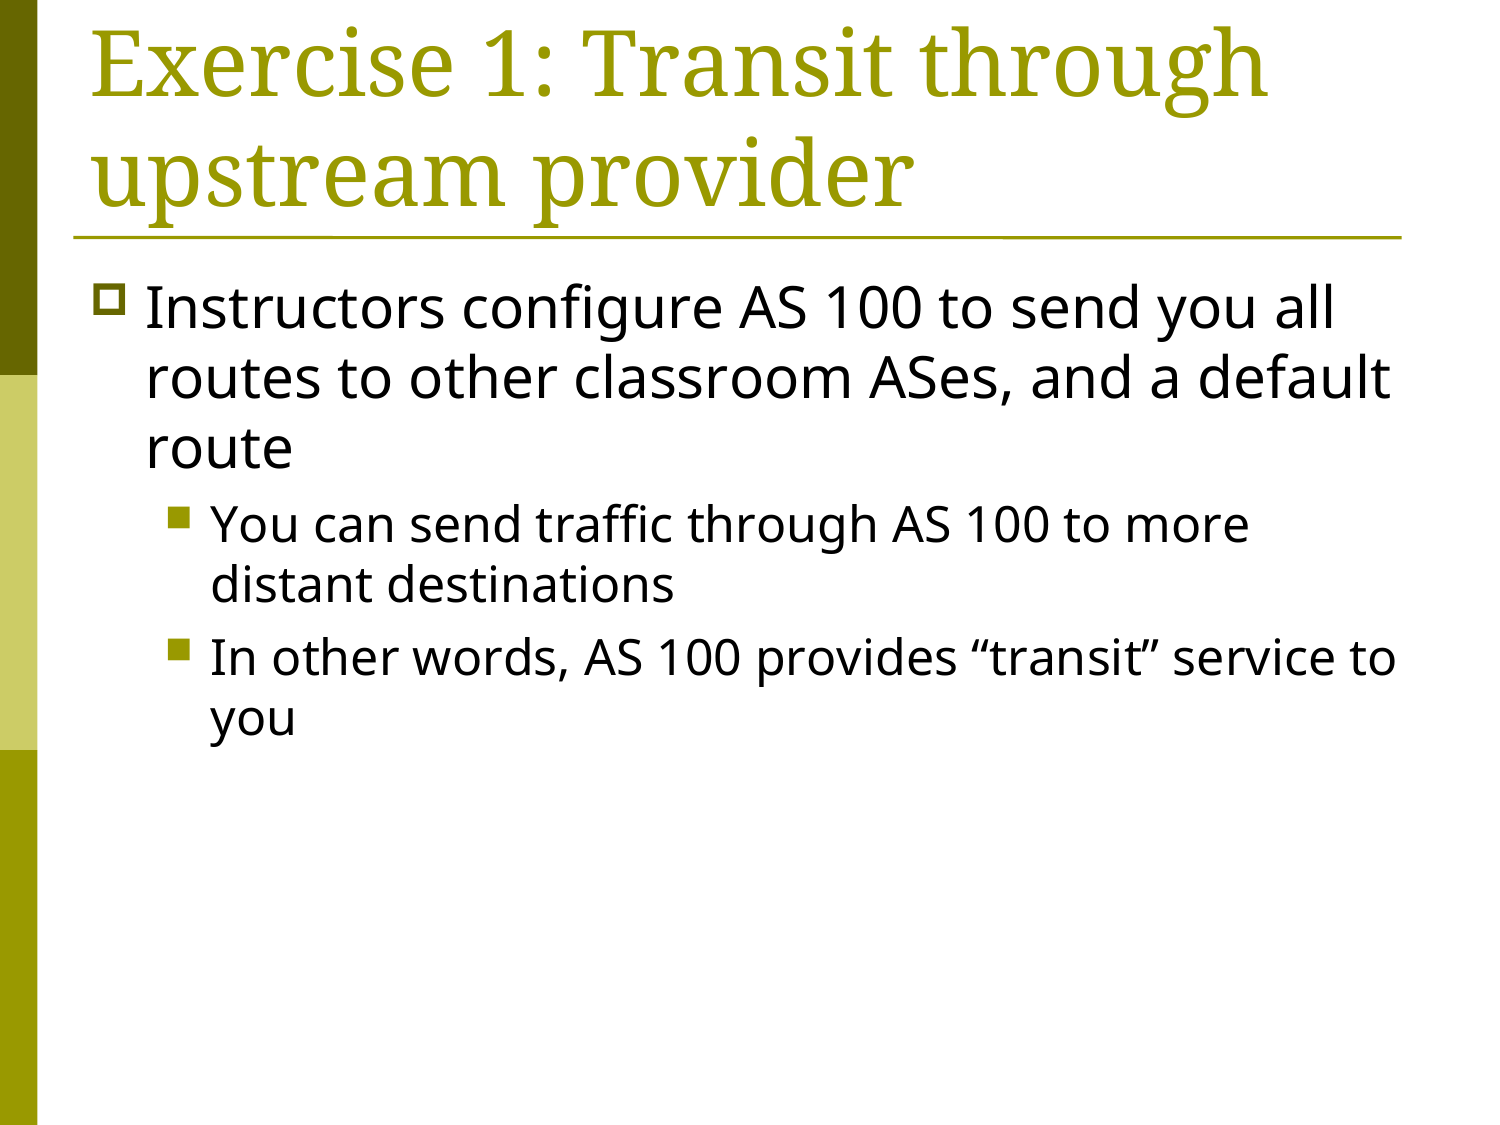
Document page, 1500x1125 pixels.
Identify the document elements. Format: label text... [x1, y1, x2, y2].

text_box Instructors configure AS 100 to send you all routes to other classroom ASes, and a default route You can send traffic through AS 100 to more distant destinations In other words, AS 100 provides “transit” service to you [75, 262, 1426, 1006]
text_box Exercise 1: Transit through upstream provider [75, 0, 1426, 233]
